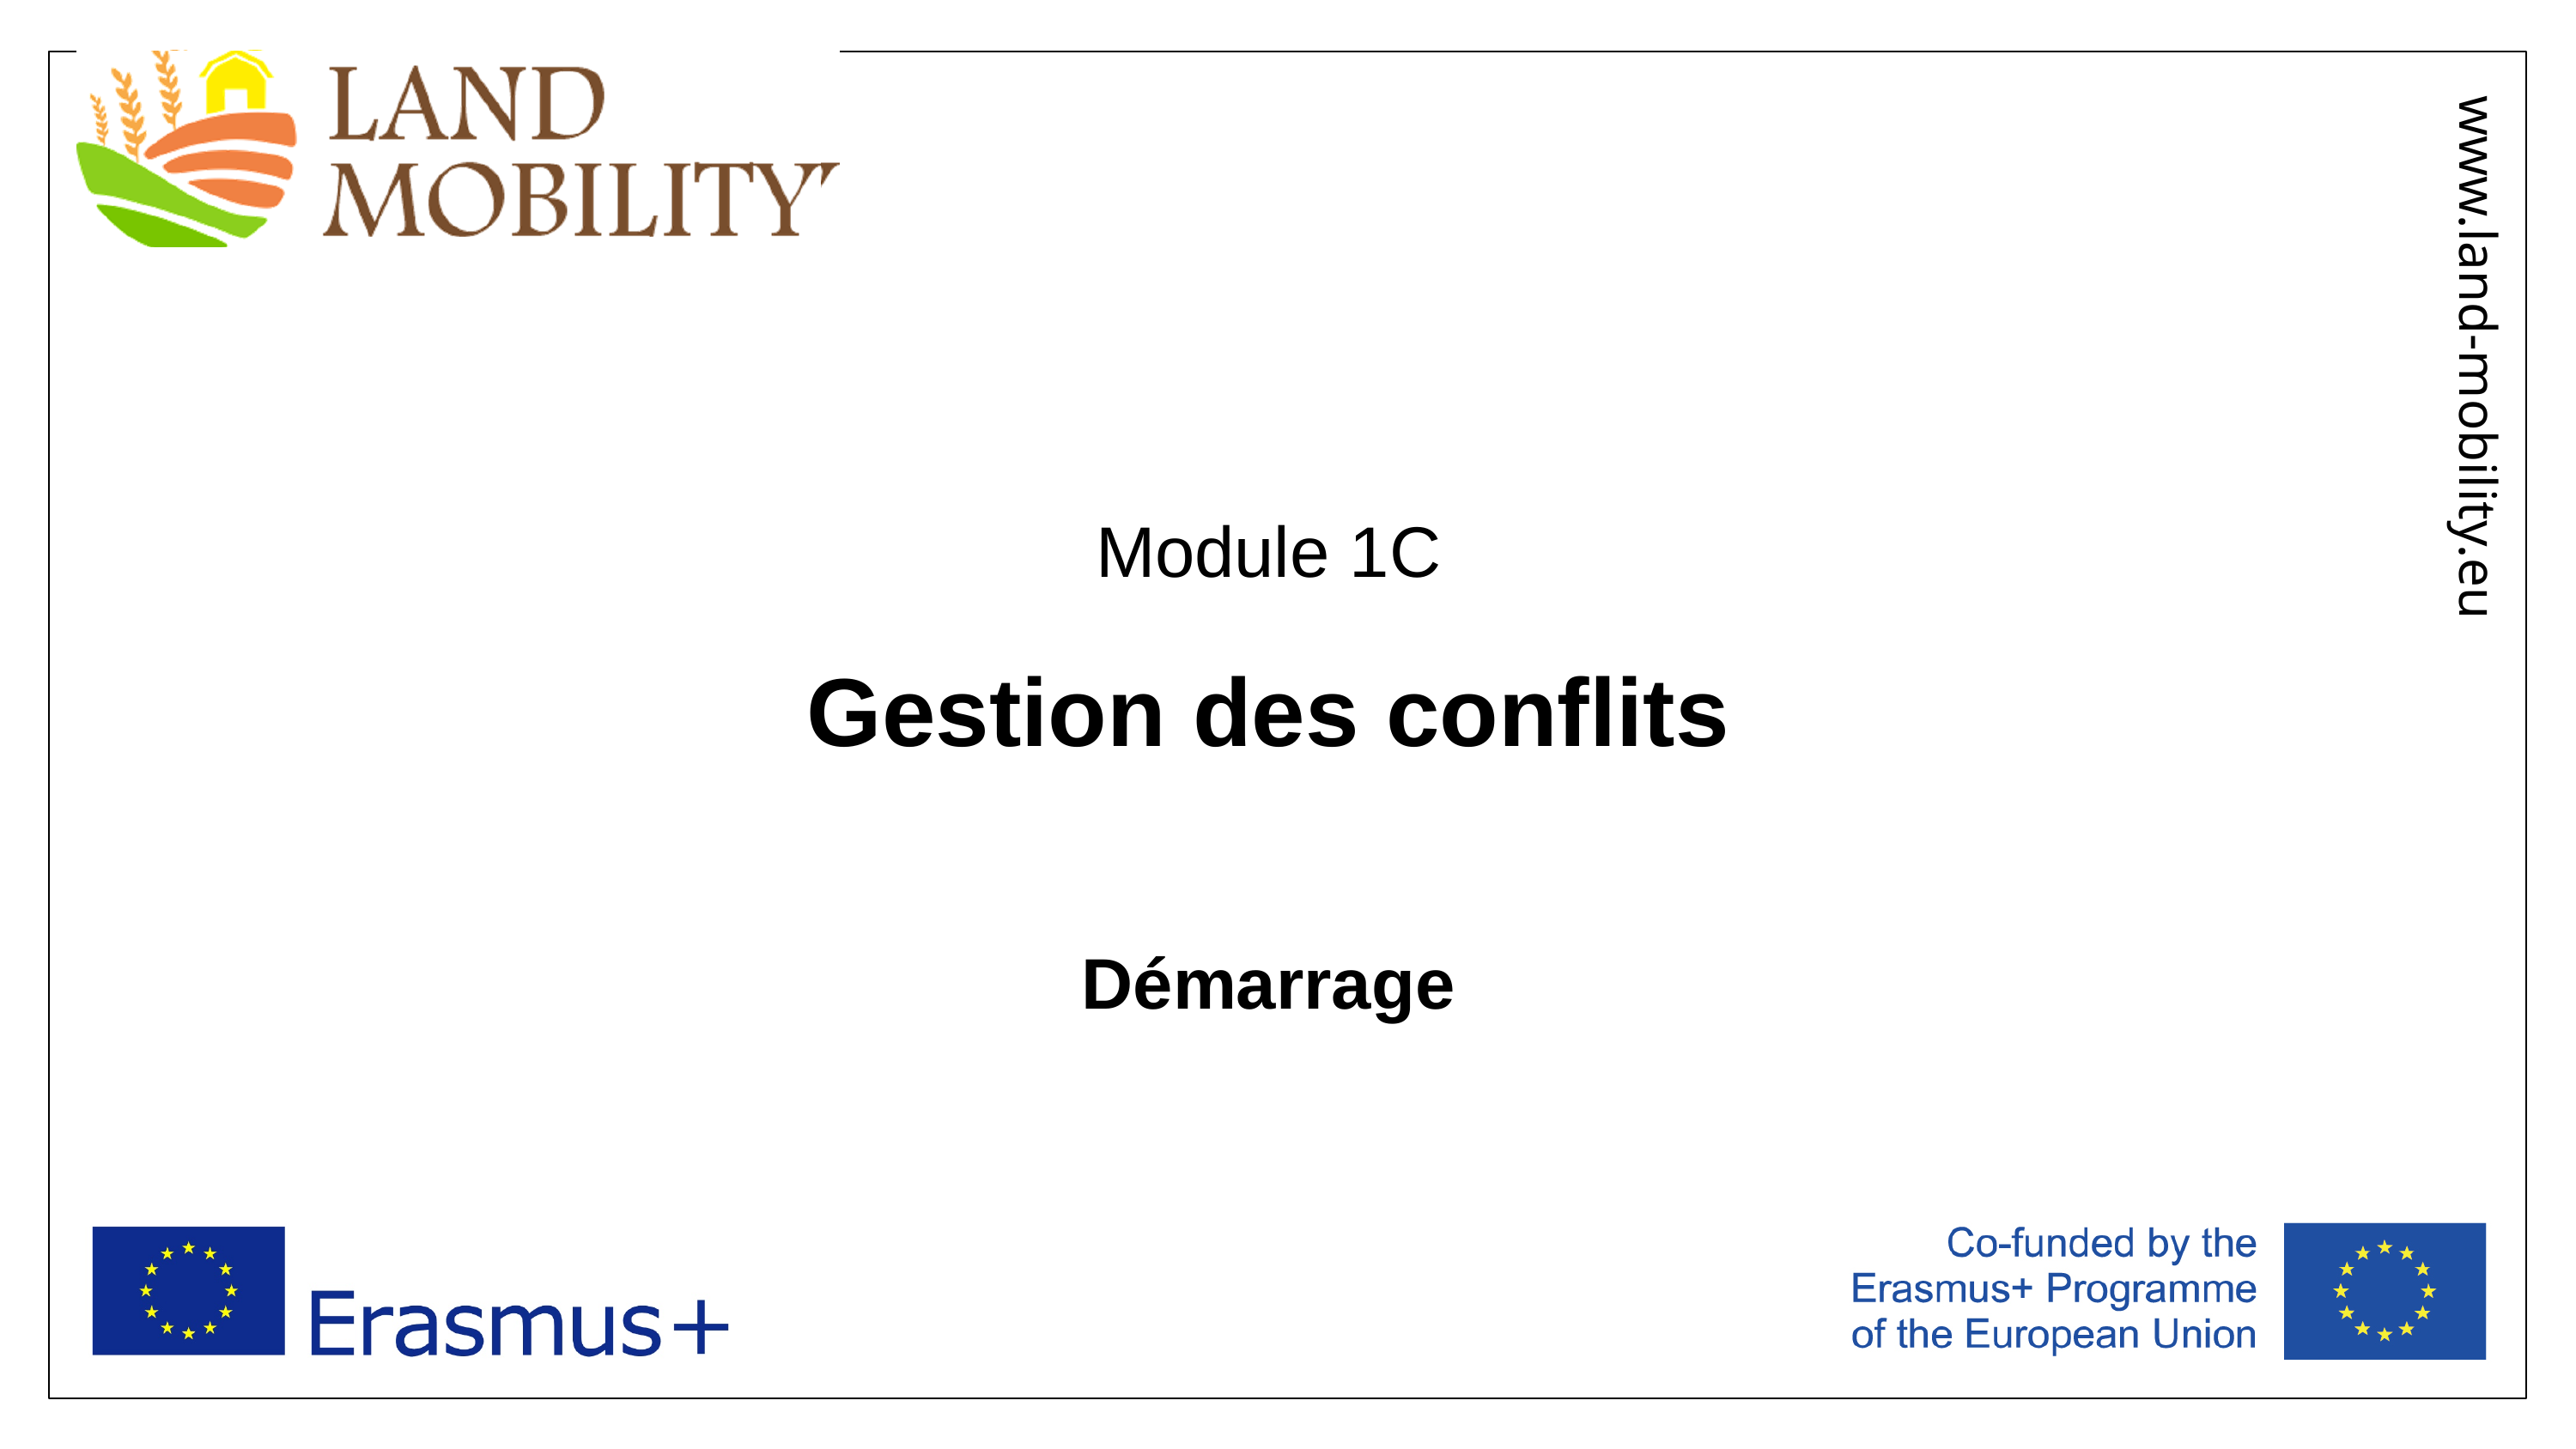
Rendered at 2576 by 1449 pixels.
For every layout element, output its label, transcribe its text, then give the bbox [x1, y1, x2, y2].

text_box www.land-mobility.eu [2377, 95, 2522, 1146]
text_box Module 1C Gestion des conflits Démarrage [484, 457, 2052, 1030]
picture [1595, 1189, 2517, 1392]
picture [55, 1189, 765, 1392]
picture [76, 50, 840, 247]
